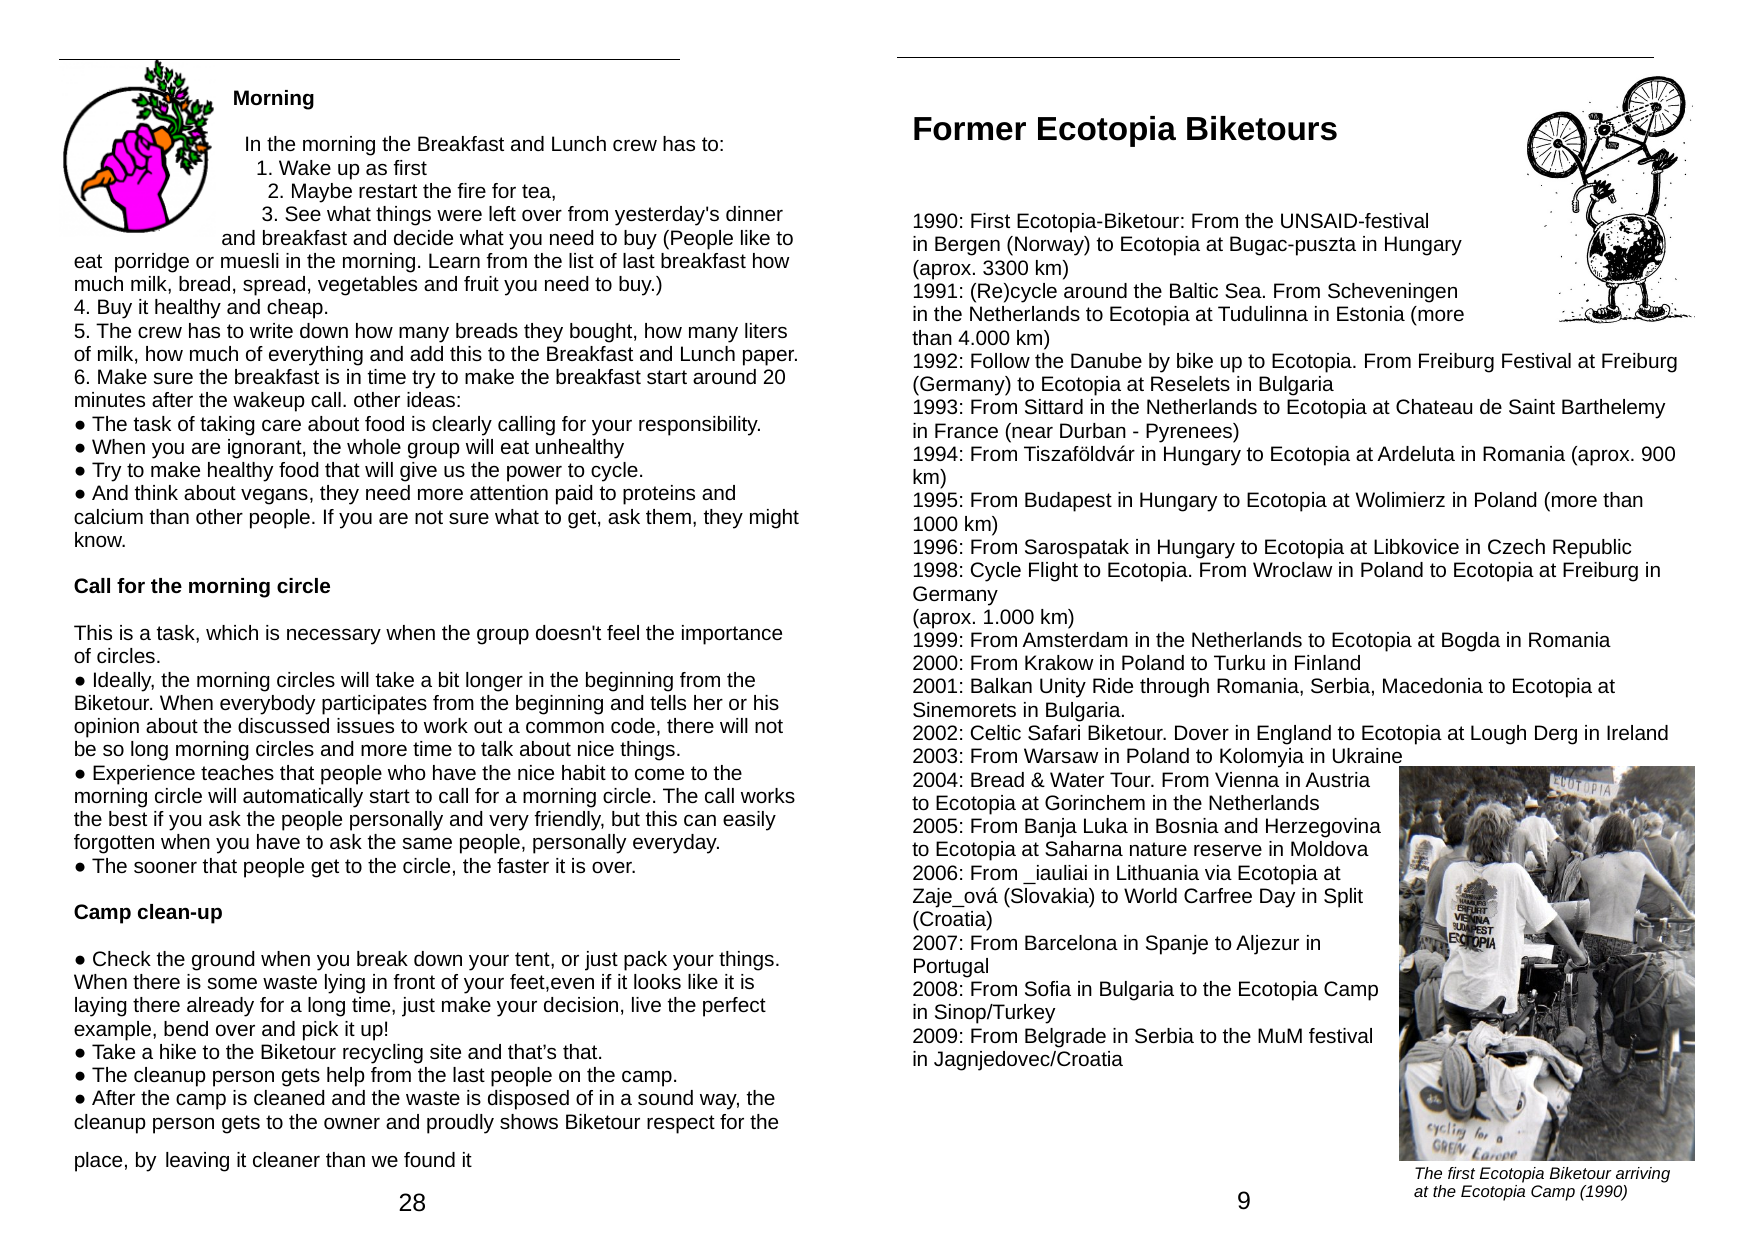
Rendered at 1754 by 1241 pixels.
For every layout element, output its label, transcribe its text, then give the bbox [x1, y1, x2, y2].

picture [59, 60, 221, 79]
text_box The first Ecotopia Biketour arriving at the Ecotopia Camp (1990) [1399, 1156, 1754, 1210]
text_box 28 [383, 1181, 473, 1224]
text_box Former Ecotopia Biketours 1990: First Ecotopia-Biketour: From the UNSAID-festival in Bergen (Norway) to Ecotopia at Bugac-puszta in Hungary (aprox. 3300 km) 1991: (Re)cycle around the Baltic Sea. From Scheveningen in the Netherlands to Ecotopia at Tudulinna in Estonia (more than 4.000 km) 1992: Follow the Danube by bike up to Ecotopia. From Freiburg Festival at Freiburg (Germany) to Ecotopia at Reselets in Bulgaria 1993: From Sittard in the Netherlands to Ecotopia at Chateau de Saint Barthelemy in France (near Durban - Pyrenees) 1994: From Tiszaföldvár in Hungary to Ecotopia at Ardeluta in Romania (aprox. 900 km) 1995: From Budapest in Hungary to Ecotopia at Wolimierz in Poland (more than 1000 km) 1996: From Sarospatak in Hungary to Ecotopia at Libkovice in Czech Republic 1998: Cycle Flight to Ecotopia. From Wroclaw in Poland to Ecotopia at Freiburg in Germany (aprox. 1.000 km) 1999: From Amsterdam in the Netherlands to Ecotopia at Bogda in Romania 2000: From Krakow in Poland to Turku in Finland 2001: Balkan Unity Ride through Romania, Serbia, Macedonia to Ecotopia at Sinemorets in Bulgaria. 2002: Celtic Safari Biketour. Dover in England to Ecotopia at Lough Derg in Ireland 2003: From Warsaw in Poland to Kolomyia in Ukraine 2004: Bread & Water Tour. From Vienna in Austria to Ecotopia at Gorinchem in the Netherlands 2005: From Banja Luka in Bosnia and Herzegovina to Ecotopia at Saharna nature reserve in Moldova 2006: From _iauliai in Lithuania via Ecotopia at Zaje_ová (Slovakia) to World Carfree Day in Split (Croatia) 2007: From Barcelona in Spanje to Aljezur in Portugal 2008: From Sofia in Bulgaria to the Ecotopia Camp in Sinop/Turkey 2009: From Belgrade in Serbia to the MuM festival in Jagnjedovec/Croatia [897, 38, 1695, 1072]
text_box 9 [1222, 1179, 1311, 1223]
text_box Morning In the morning the Breakfast and Lunch crew has to: 1. Wake up as first 2. Maybe restart the fire for tea, 3. See what things were left over from yesterday's dinner and breakfast and decide what you need to buy (People like to eat porridge or muesli in the morning. Learn from the list of last breakfast how much milk, bread, spread, vegetables and fruit you need to buy.) 4. Buy it healthy and cheap. 5. The crew has to write down how many breads they bought, how many liters of milk, how much of everything and add this to the Breakfast and Lunch paper. 6. Make sure the breakfast is in time try to make the breakfast start around 20 minutes after the wakeup call. other ideas: ● The task of taking care about food is clearly calling for your responsibility. ● When you are ignorant, the whole group will eat unhealthy ● Try to make healthy food that will give us the power to cycle. ● And think about vegans, they need more attention paid to proteins and calcium than other people. If you are not sure what to get, ask them, they might know. Call for the morning circle This is a task, which is necessary when the group doesn't feel the importance of circles. ● Ideally, the morning circles will take a bit longer in the beginning from the Biketour. When everybody participates from the beginning and tells her or his opinion about the discussed issues to work out a common code, there will not be so long morning circles and more time to talk about nice things. ● Experience teaches that people who have the nice habit to come to the morning circle will automatically start to call for a morning circle. The call works the best if you ask the people personally and very friendly, but this can easily forgotten when you have to ask the same people, personally everyday. ● The sooner that people get to the circle, the faster it is over. Camp clean-up ● Check the ground when you break down your tent, or just pack your things. When there is some waste lying in front of your feet,even if it looks like it is laying there already for a long time, just make your decision, live the perfect example, bend over and pick it up! ● Take a hike to the Biketour recycling site and that’s that. ● The cleanup person gets help from the last people on the camp. ● After the camp is cleaned and the waste is disposed of in a sound way, the cleanup person gets to the owner and proudly shows Biketour respect for the place, by leaving it cleaner than we found it [59, 79, 815, 1192]
picture [1399, 766, 1695, 1156]
picture [1523, 73, 1695, 324]
